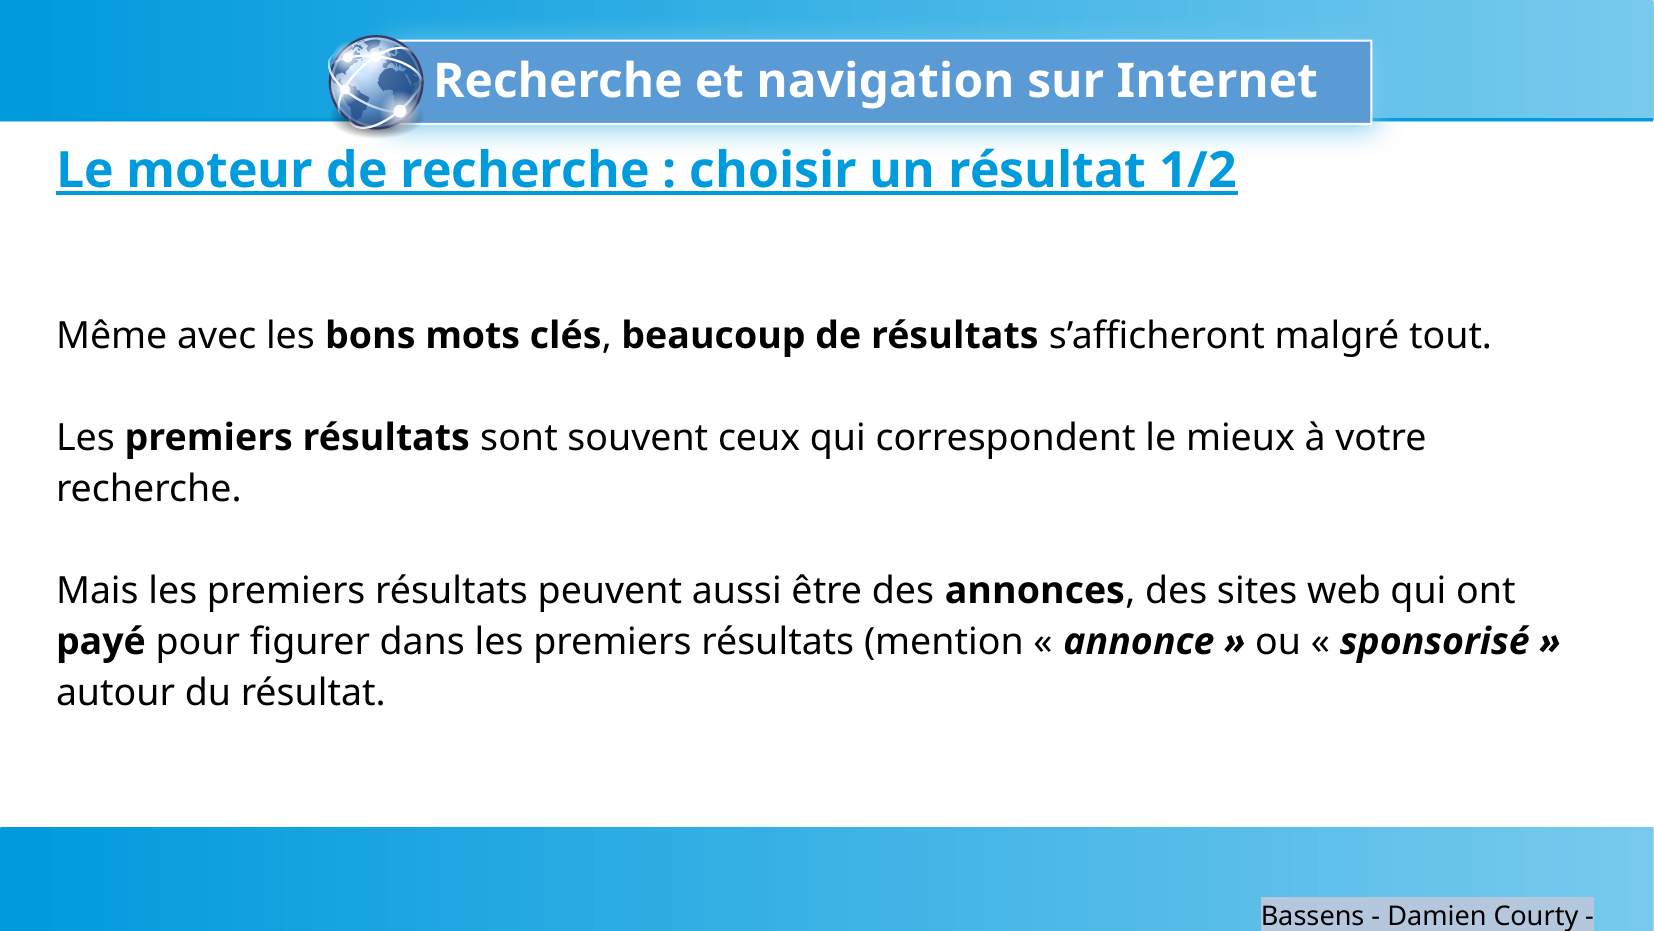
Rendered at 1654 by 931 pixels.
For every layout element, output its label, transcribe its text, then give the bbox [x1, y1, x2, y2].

text_box Même avec les bons mots clés, beaucoup de résultats s’afficheront malgré tout. Les premiers résultats sont souvent ceux qui correspondent le mieux à votre recherche. Mais les premiers résultats peuvent aussi être des annonces, des sites web qui ont payé pour figurer dans les premiers résultats (mention « annonce » ou « sponsorisé » autour du résultat. [41, 300, 1625, 712]
text_box Bassens - Damien Courty - 2024 [1246, 889, 1654, 931]
picture [324, 35, 427, 140]
text_box Le moteur de recherche : choisir un résultat 1/2 [41, 126, 1270, 300]
text_box Recherche et navigation sur Internet [427, 40, 1372, 124]
